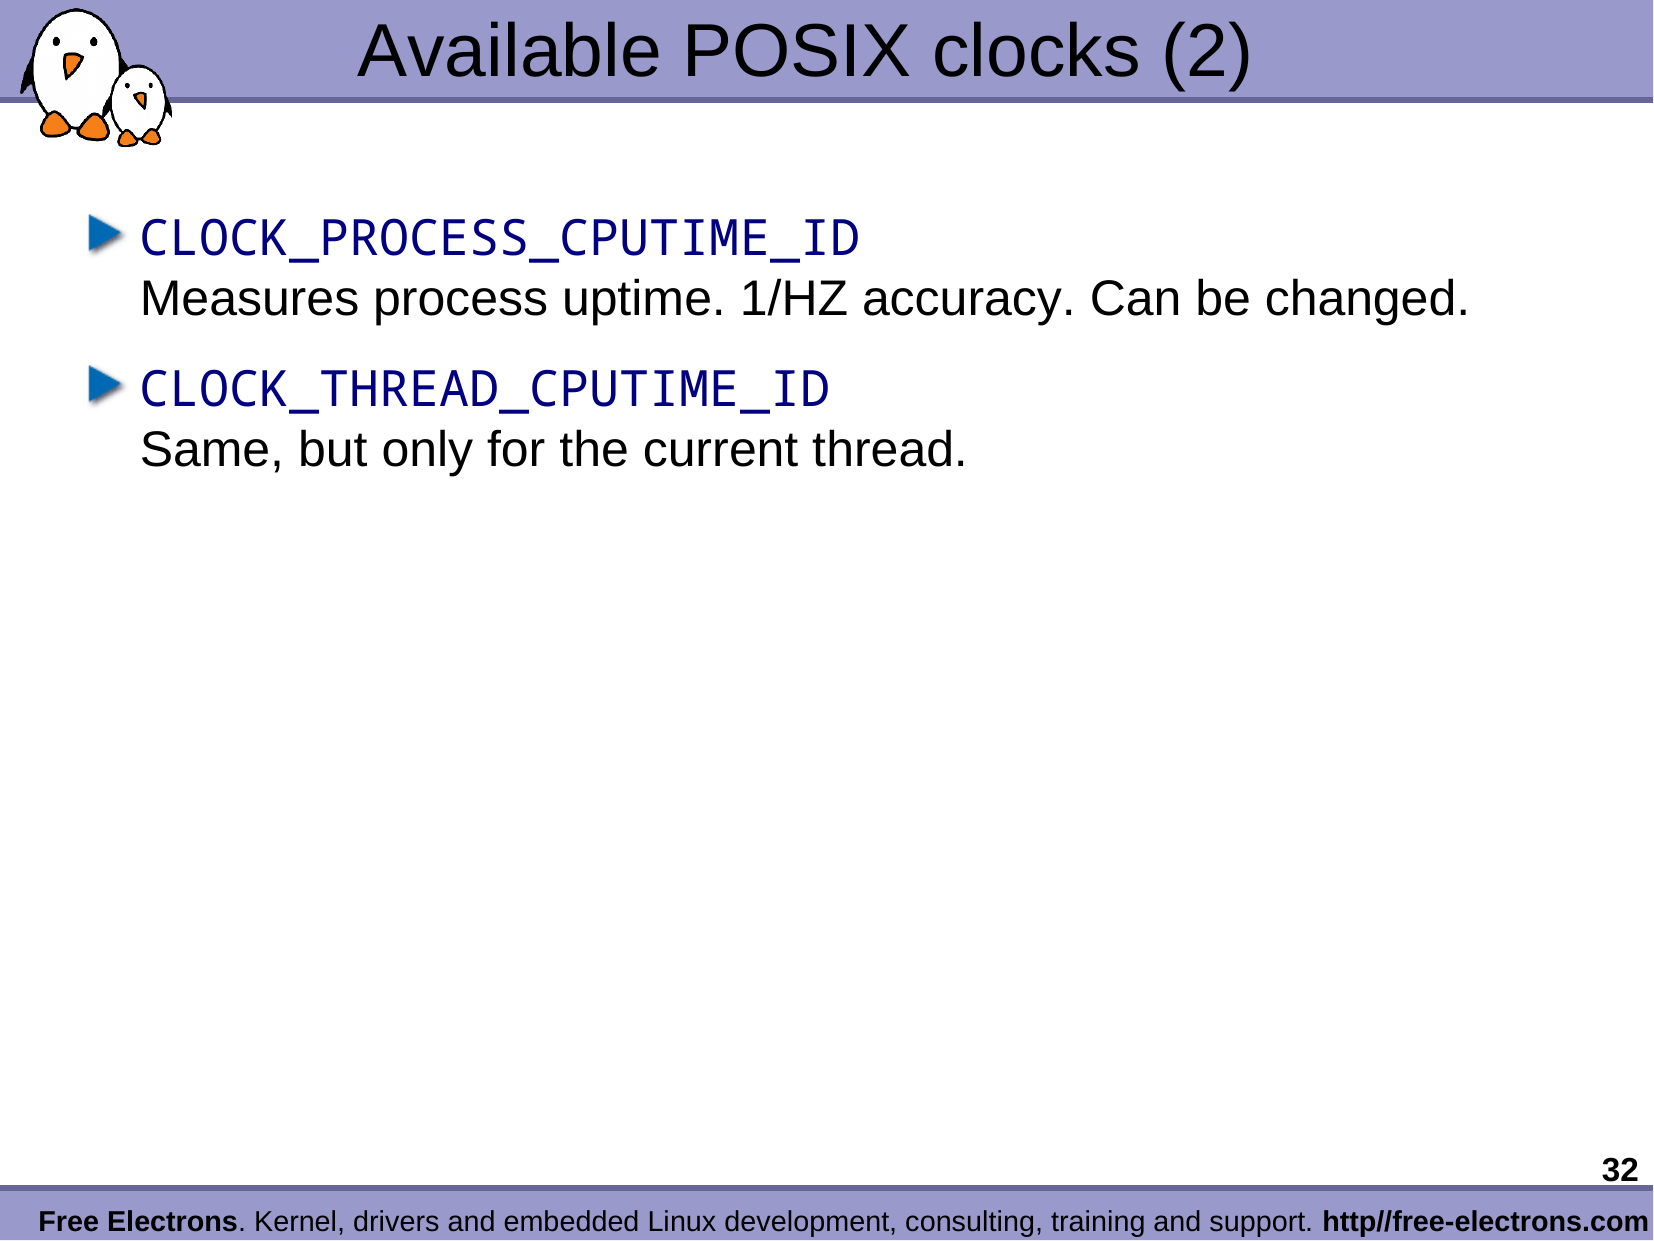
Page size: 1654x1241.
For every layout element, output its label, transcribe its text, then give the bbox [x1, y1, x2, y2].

picture [20, 8, 172, 147]
list CLOCK_PROCESS_CPUTIME_ID Measures process uptime. 1/HZ accuracy. Can be changed. CLOCK_THREAD_CPUTIME_ID Same, but only for the current thread. [68, 201, 1592, 1118]
title Available POSIX clocks (2) [60, 0, 1551, 101]
